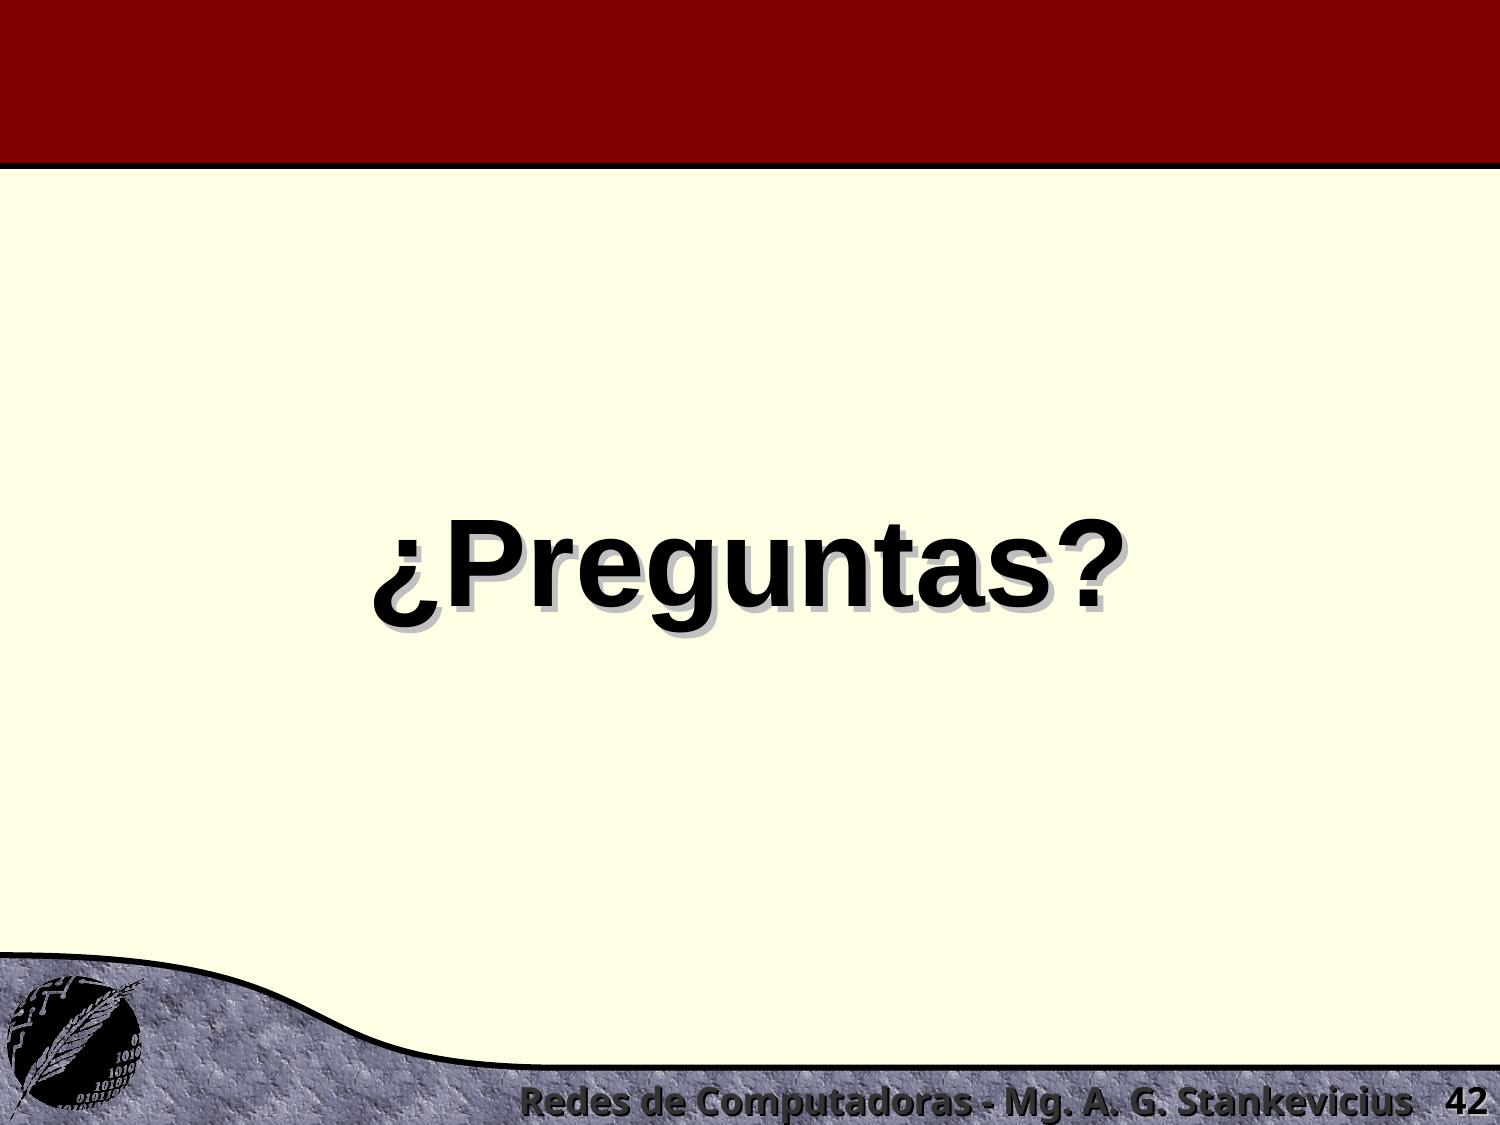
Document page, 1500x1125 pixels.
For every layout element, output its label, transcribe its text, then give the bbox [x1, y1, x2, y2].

picture [1047, 1100, 1054, 1110]
subtitle ¿Preguntas? [11, 199, 1486, 928]
picture [0, 959, 1500, 1125]
picture [790, 1100, 795, 1110]
